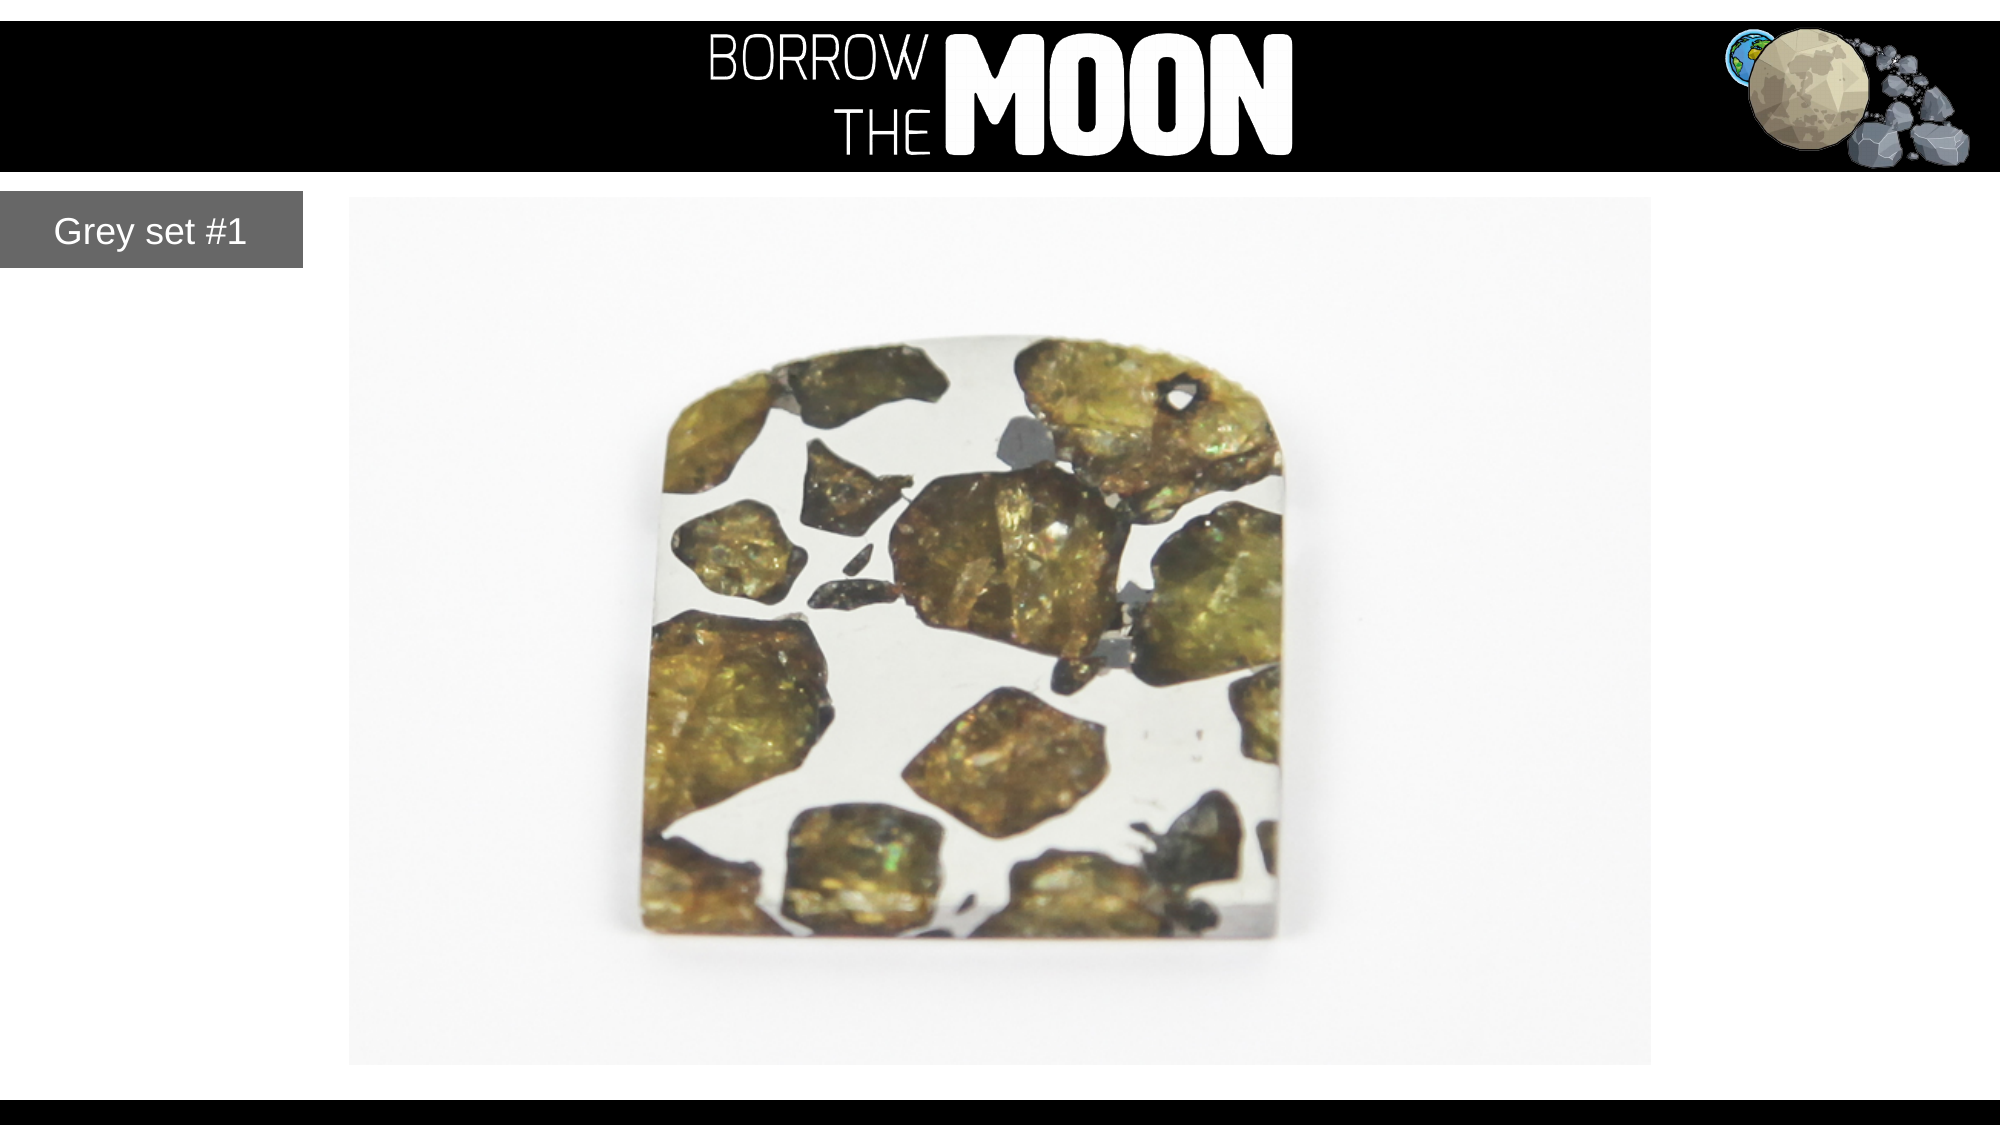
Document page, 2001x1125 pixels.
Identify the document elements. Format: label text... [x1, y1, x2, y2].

picture [349, 197, 1651, 1066]
text_box Grey set #1 [0, 191, 303, 268]
